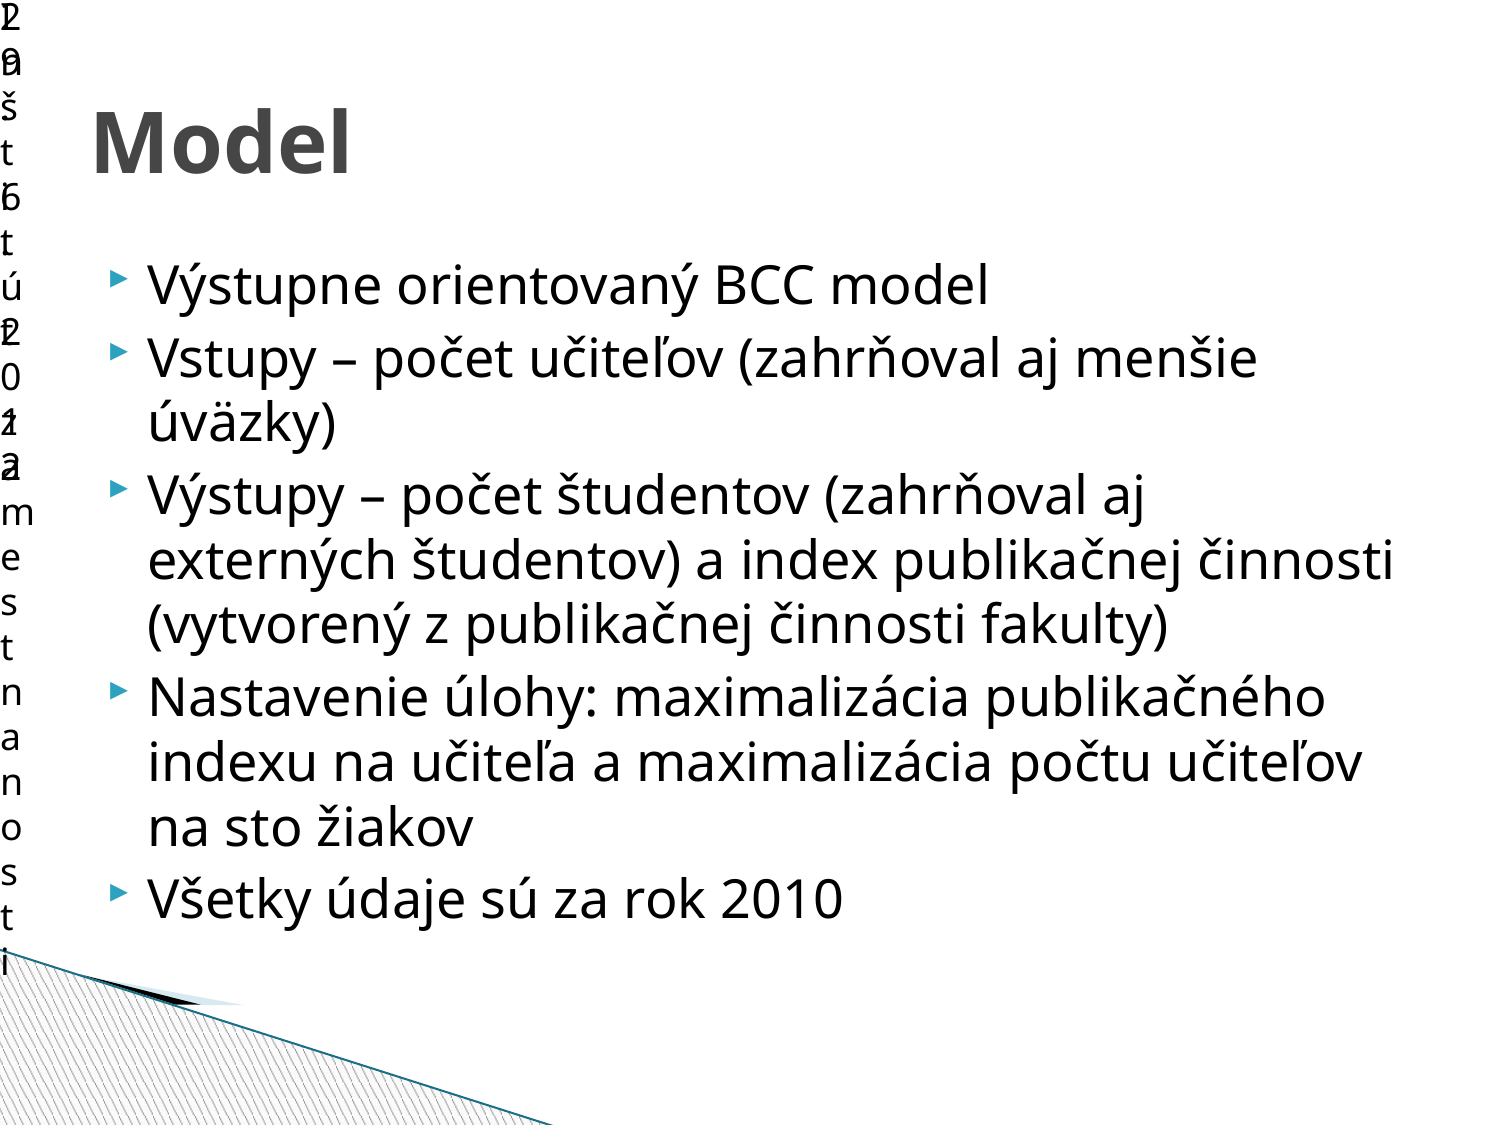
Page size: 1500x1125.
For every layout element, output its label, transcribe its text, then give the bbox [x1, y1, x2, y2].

title Model [75, 45, 1425, 233]
list Výstupne orientovaný BCC model Vstupy – počet učiteľov (zahrňoval aj menšie úväzky) Výstupy – počet študentov (zahrňoval aj externých študentov) a index publikačnej činnosti (vytvorený z publikačnej činnosti fakulty) Nastavenie úlohy: maximalizácia publikačného indexu na učiteľa a maximalizácia počtu učiteľov na sto žiakov Všetky údaje sú za rok 2010 [75, 243, 1425, 986]
picture [0, 952, 543, 1125]
